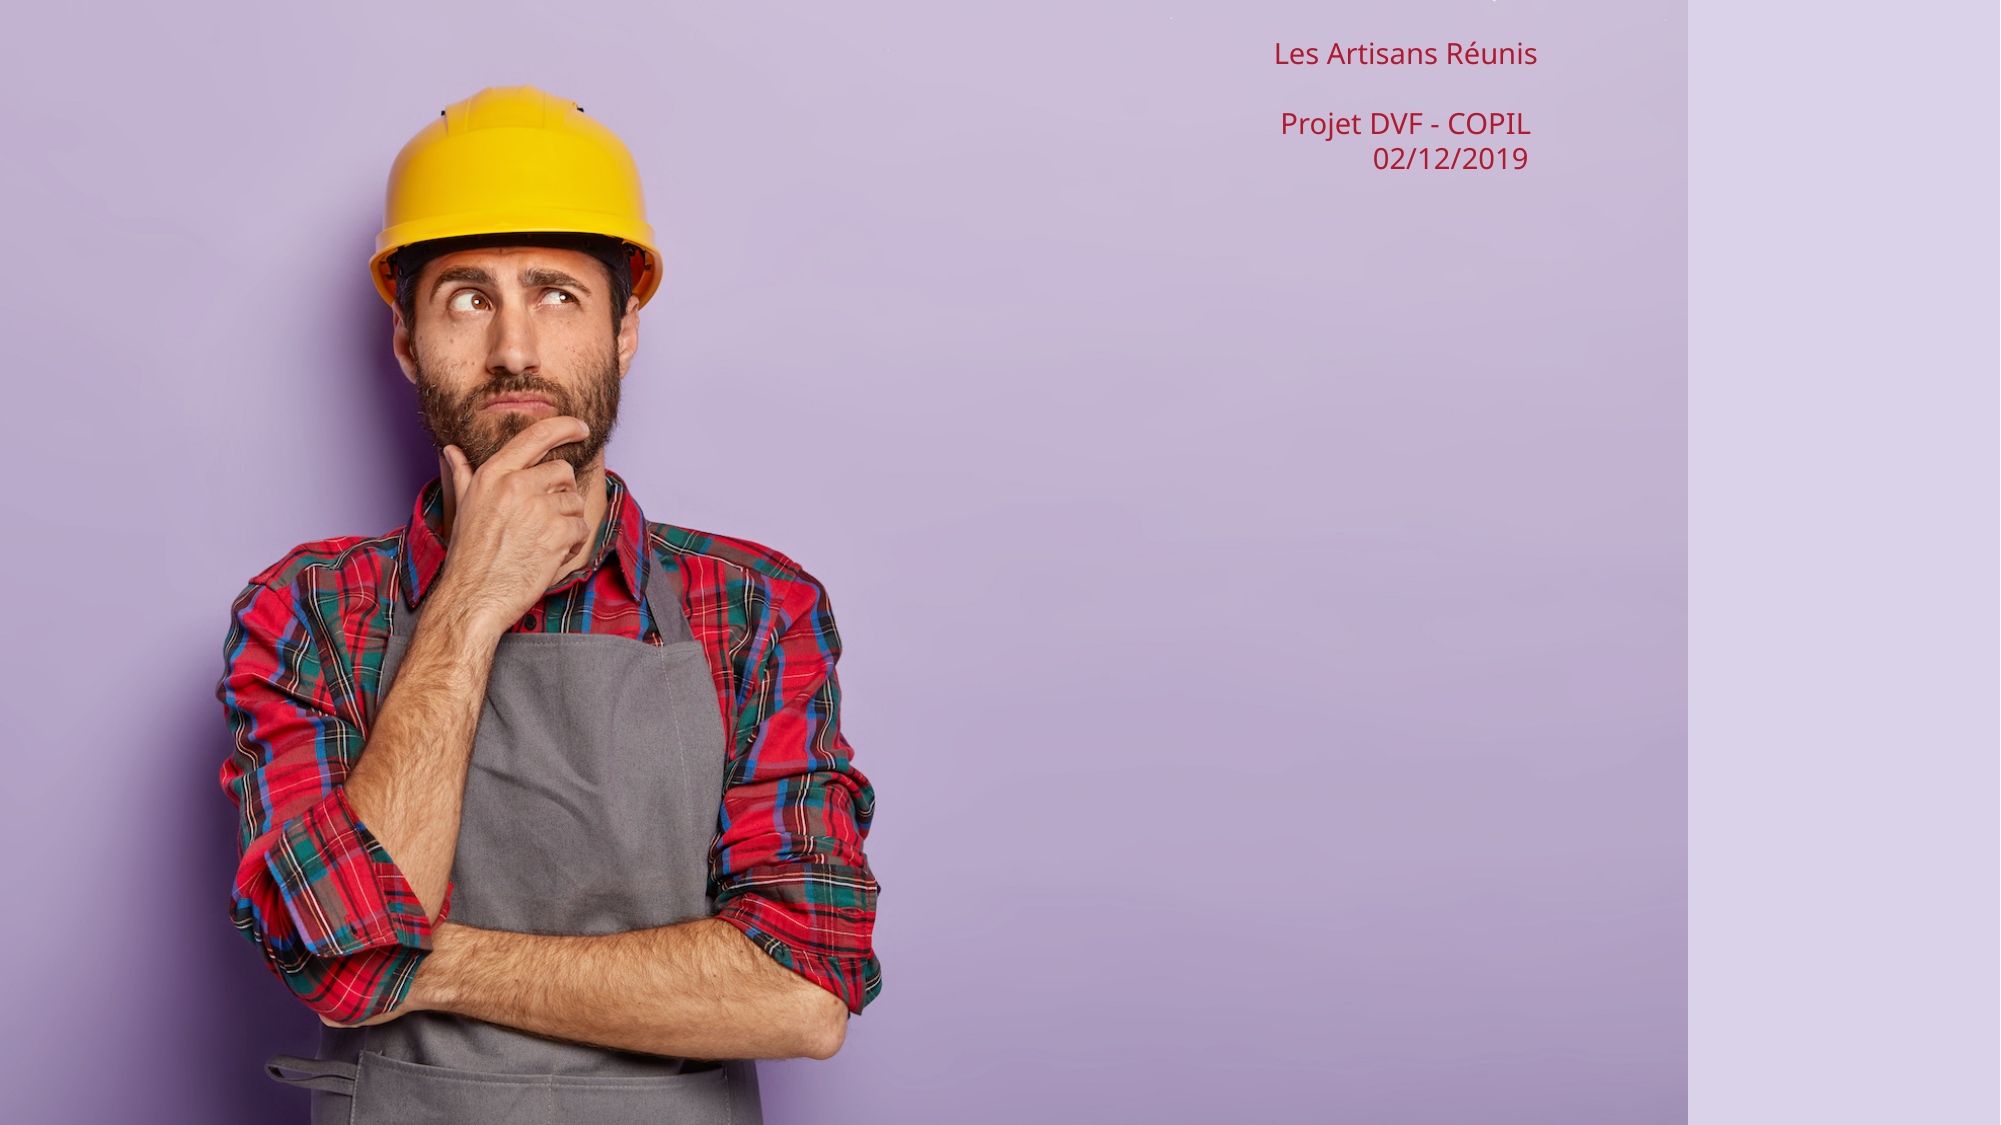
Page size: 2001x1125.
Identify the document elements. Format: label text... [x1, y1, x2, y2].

text_box Les Artisans Réunis Projet DVF - COPIL 02/12/2019 [819, 27, 1993, 716]
picture [0, 0, 1688, 1125]
